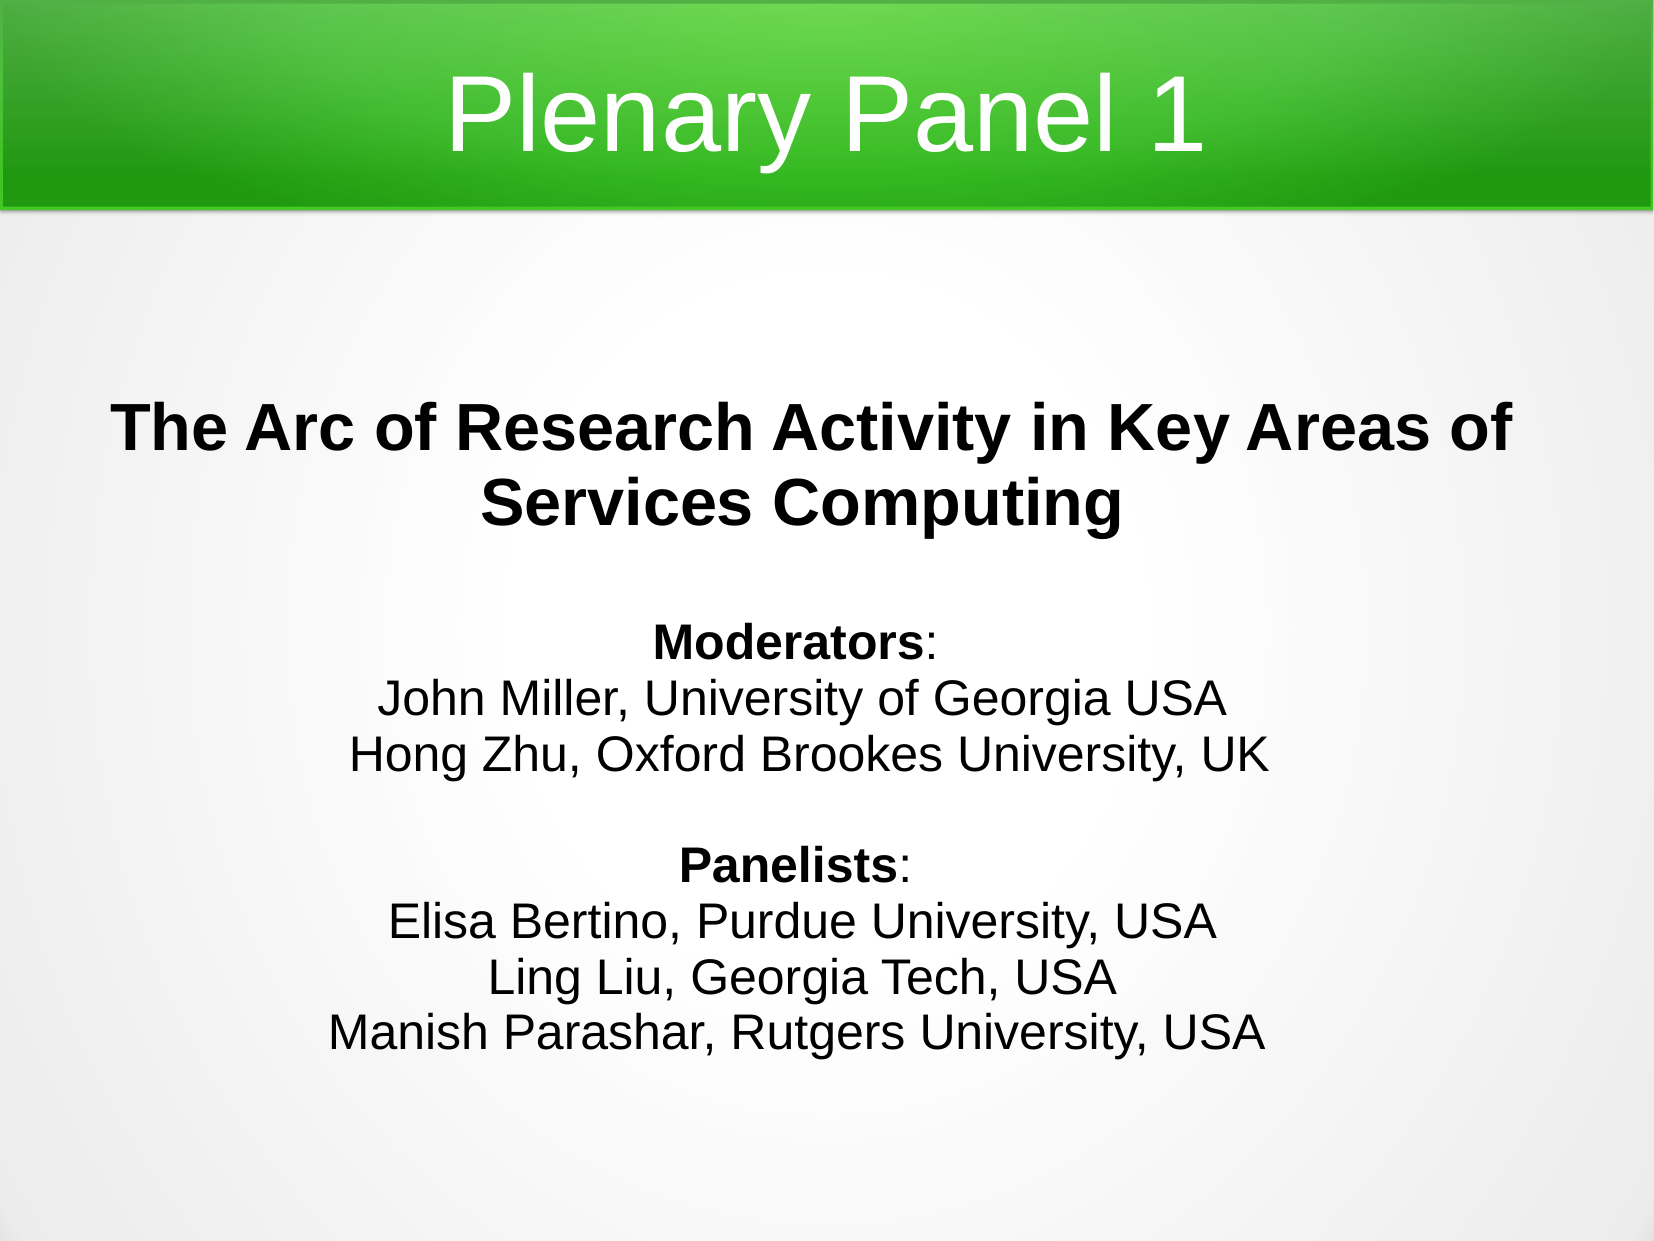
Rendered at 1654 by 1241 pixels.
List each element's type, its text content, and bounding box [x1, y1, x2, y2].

title Plenary Panel 1 [82, 49, 1571, 179]
subtitle The Arc of Research Activity in Key Areas of Services Computing Moderators: John Miller, University of Georgia USA Hong Zhu, Oxford Brookes University, UK Panelists: Elisa Bertino, Purdue University, USA Ling Liu, Georgia Tech, USA Manish Parashar, Rutgers University, USA [75, 390, 1531, 1241]
